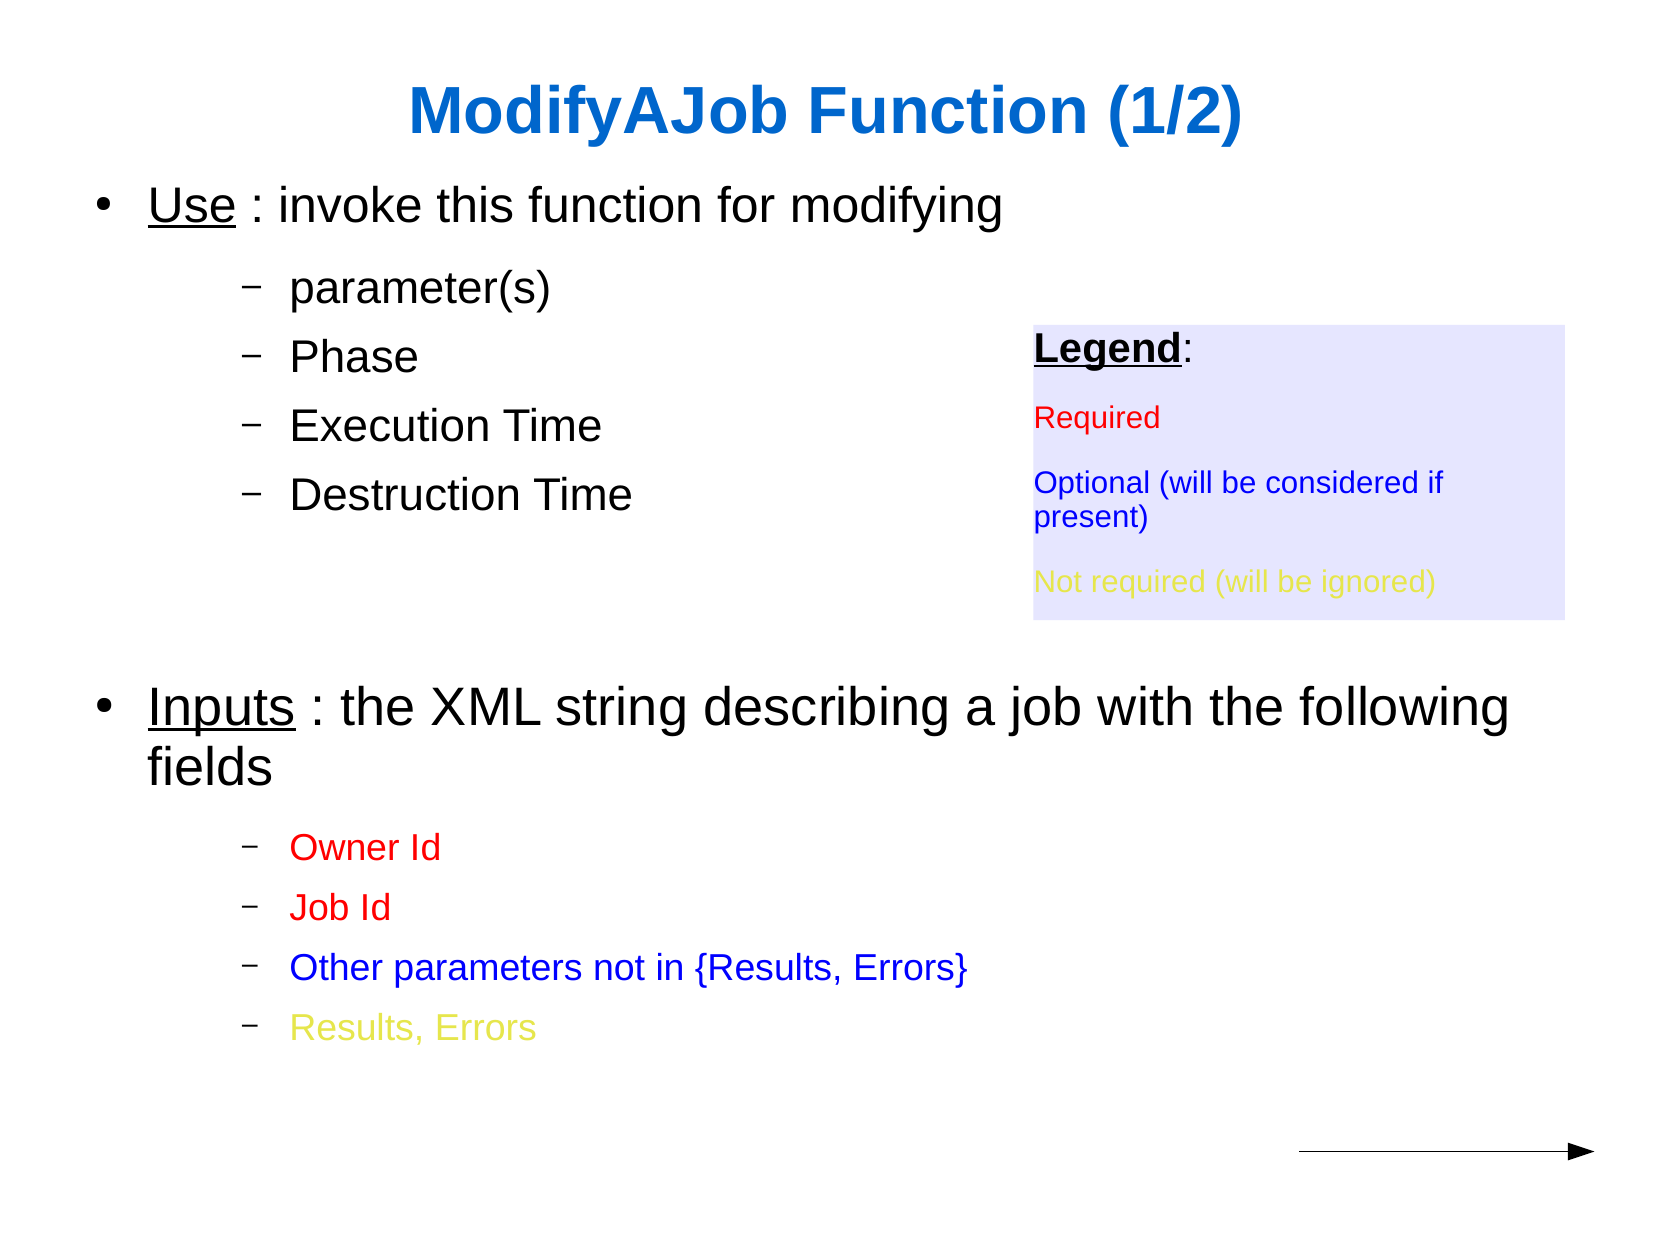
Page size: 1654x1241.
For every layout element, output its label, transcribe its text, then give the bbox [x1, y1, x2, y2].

list Legend: Required Optional (will be considered if present) Not required (will be ignored) [1033, 324, 1565, 621]
list Use : invoke this function for modifying parameter(s) Phase Execution Time Destruction Time Inputs : the XML string describing a job with the following fields Owner Id Job Id Other parameters not in {Results, Errors} Results, Errors [76, 177, 1565, 1049]
title ModifyAJob Function (1/2) [88, 14, 1566, 207]
